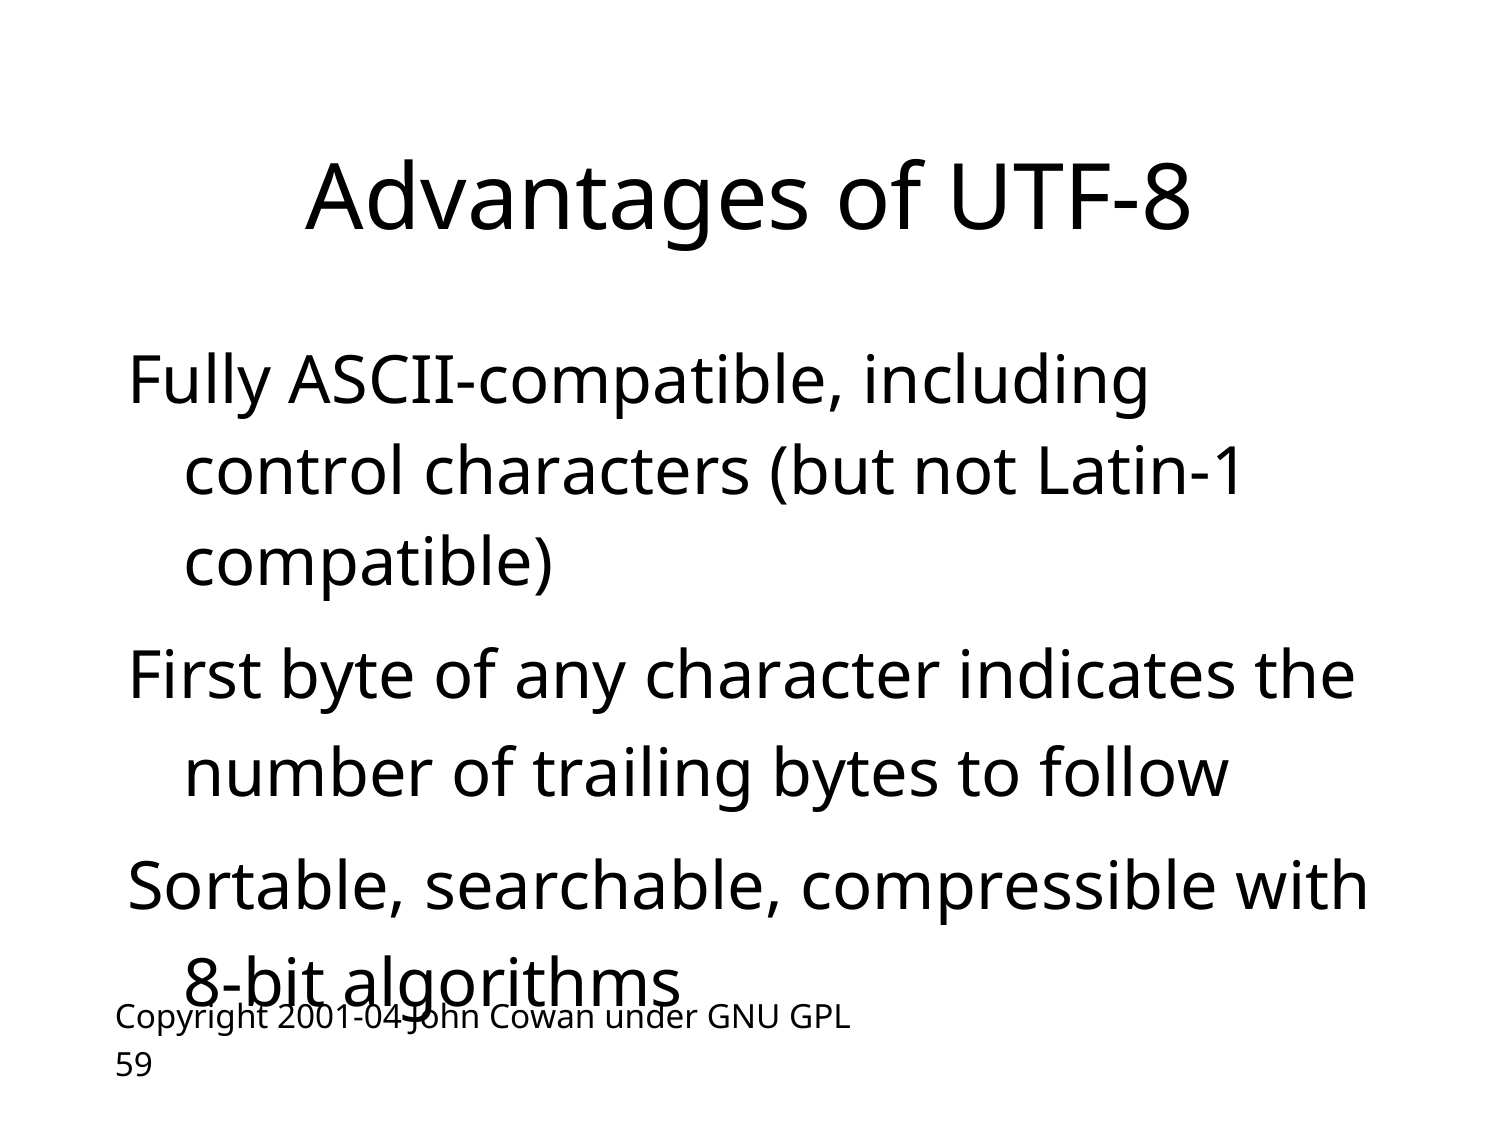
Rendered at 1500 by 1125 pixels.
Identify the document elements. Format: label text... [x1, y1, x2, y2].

list Fully ASCII-compatible, including control characters (but not Latin-1 compatible) First byte of any character indicates the number of trailing bytes to follow Sortable, searchable, compressible with 8-bit algorithms [112, 324, 1388, 1000]
title Advantages of UTF-8 [112, 99, 1388, 288]
